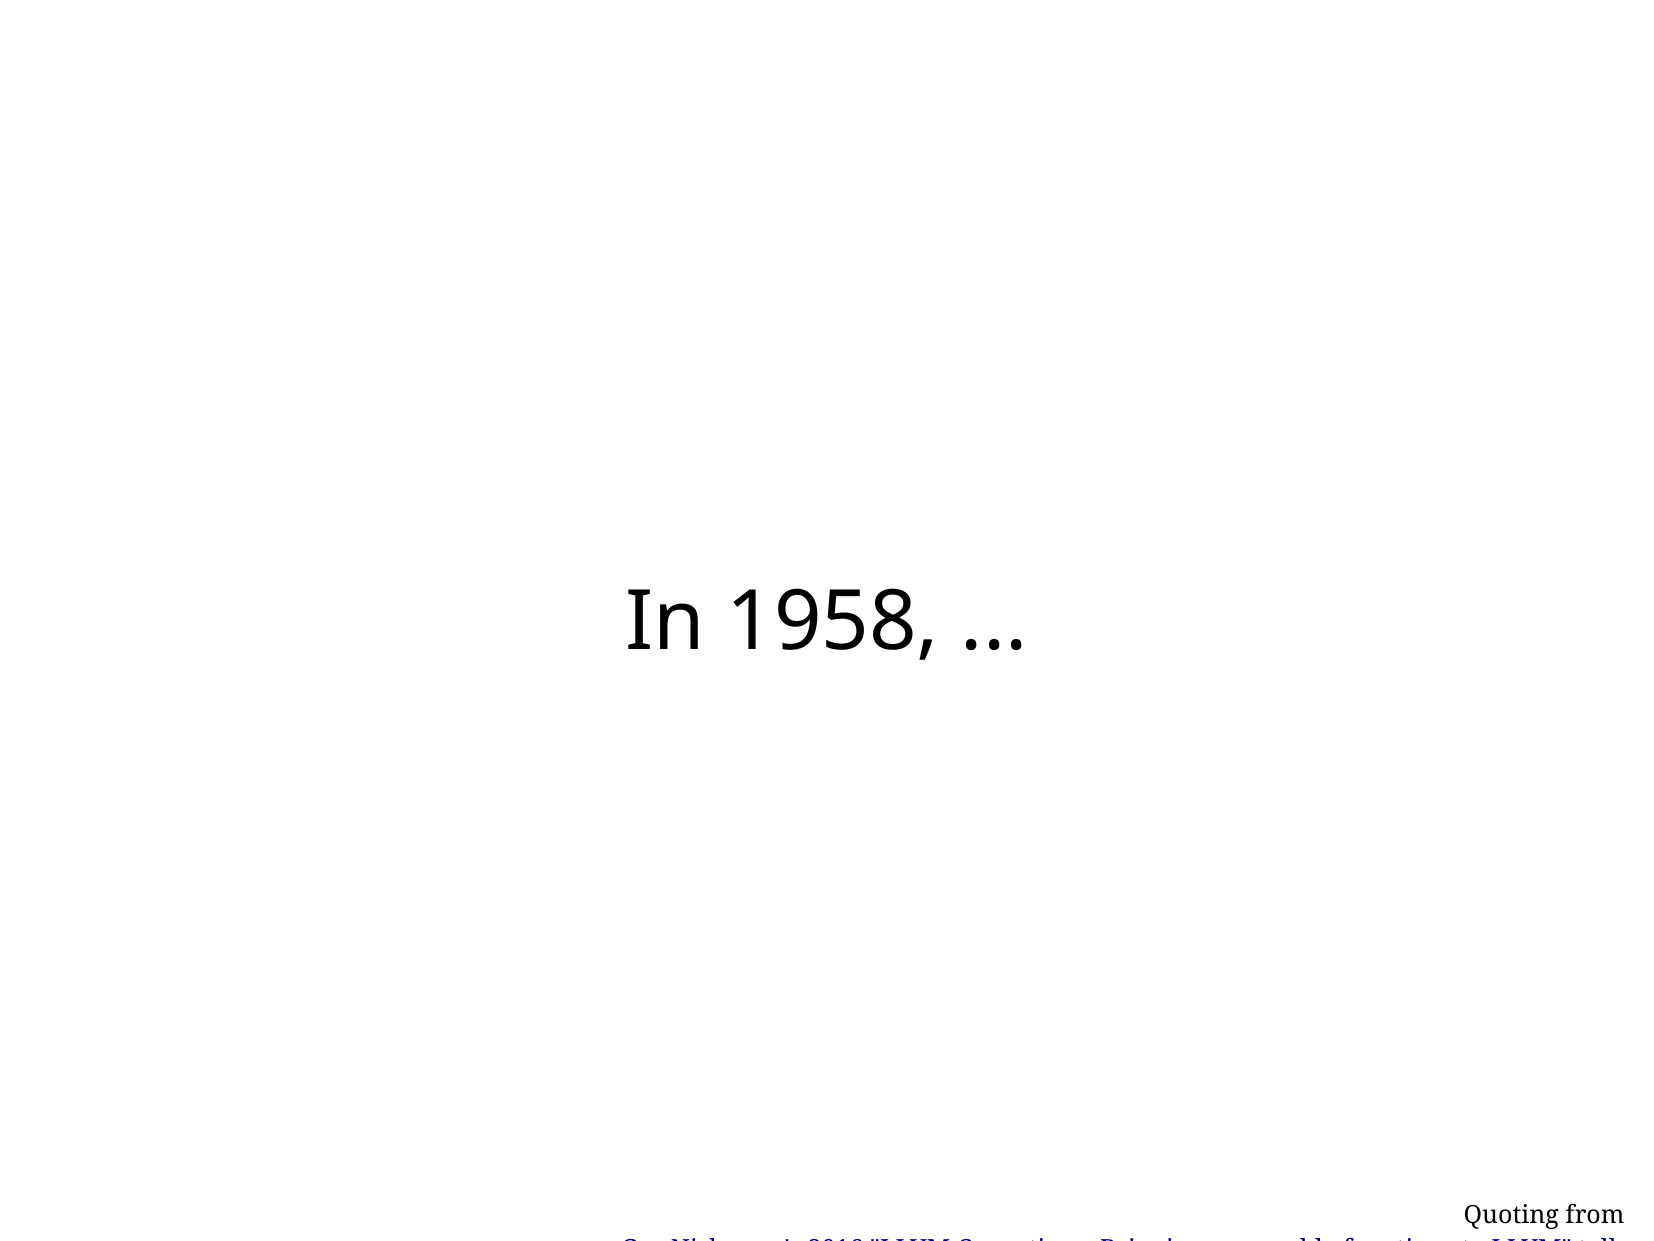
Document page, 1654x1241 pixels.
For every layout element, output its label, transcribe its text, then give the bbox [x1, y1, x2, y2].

subtitle In 1958, ... [82, 49, 1571, 1186]
text_box Quoting from Gor Nishanov's 2016 "LLVM Coroutines: Bringing resumable functions to LLVM" talk. [581, 1189, 1647, 1241]
